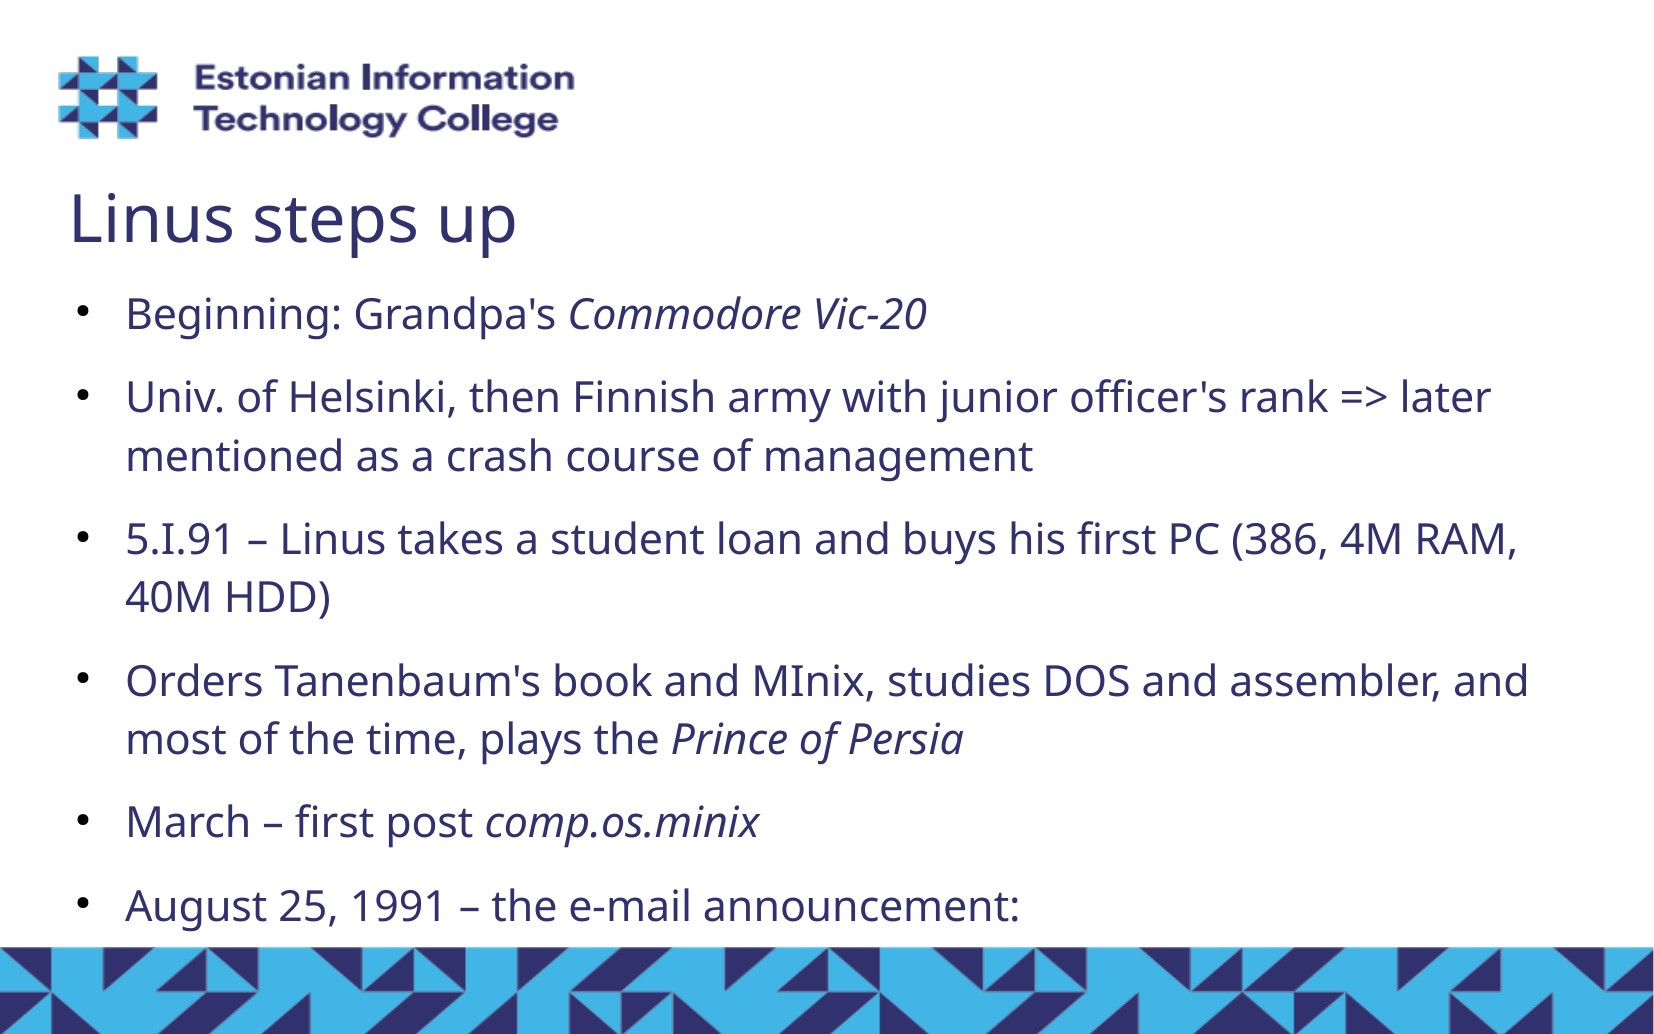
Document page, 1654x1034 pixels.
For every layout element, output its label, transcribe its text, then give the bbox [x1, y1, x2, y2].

list Beginning: Grandpa's Commodore Vic-20 Univ. of Helsinki, then Finnish army with junior officer's rank => later mentioned as a crash course of management 5.I.91 – Linus takes a student loan and buys his first PC (386, 4M RAM, 40M HDD) Orders Tanenbaum's book and MInix, studies DOS and assembler, and most of the time, plays the Prince of Persia March – first post comp.os.minix August 25, 1991 – the e-mail announcement: [59, 283, 1595, 936]
title Linus steps up [68, 147, 1536, 283]
